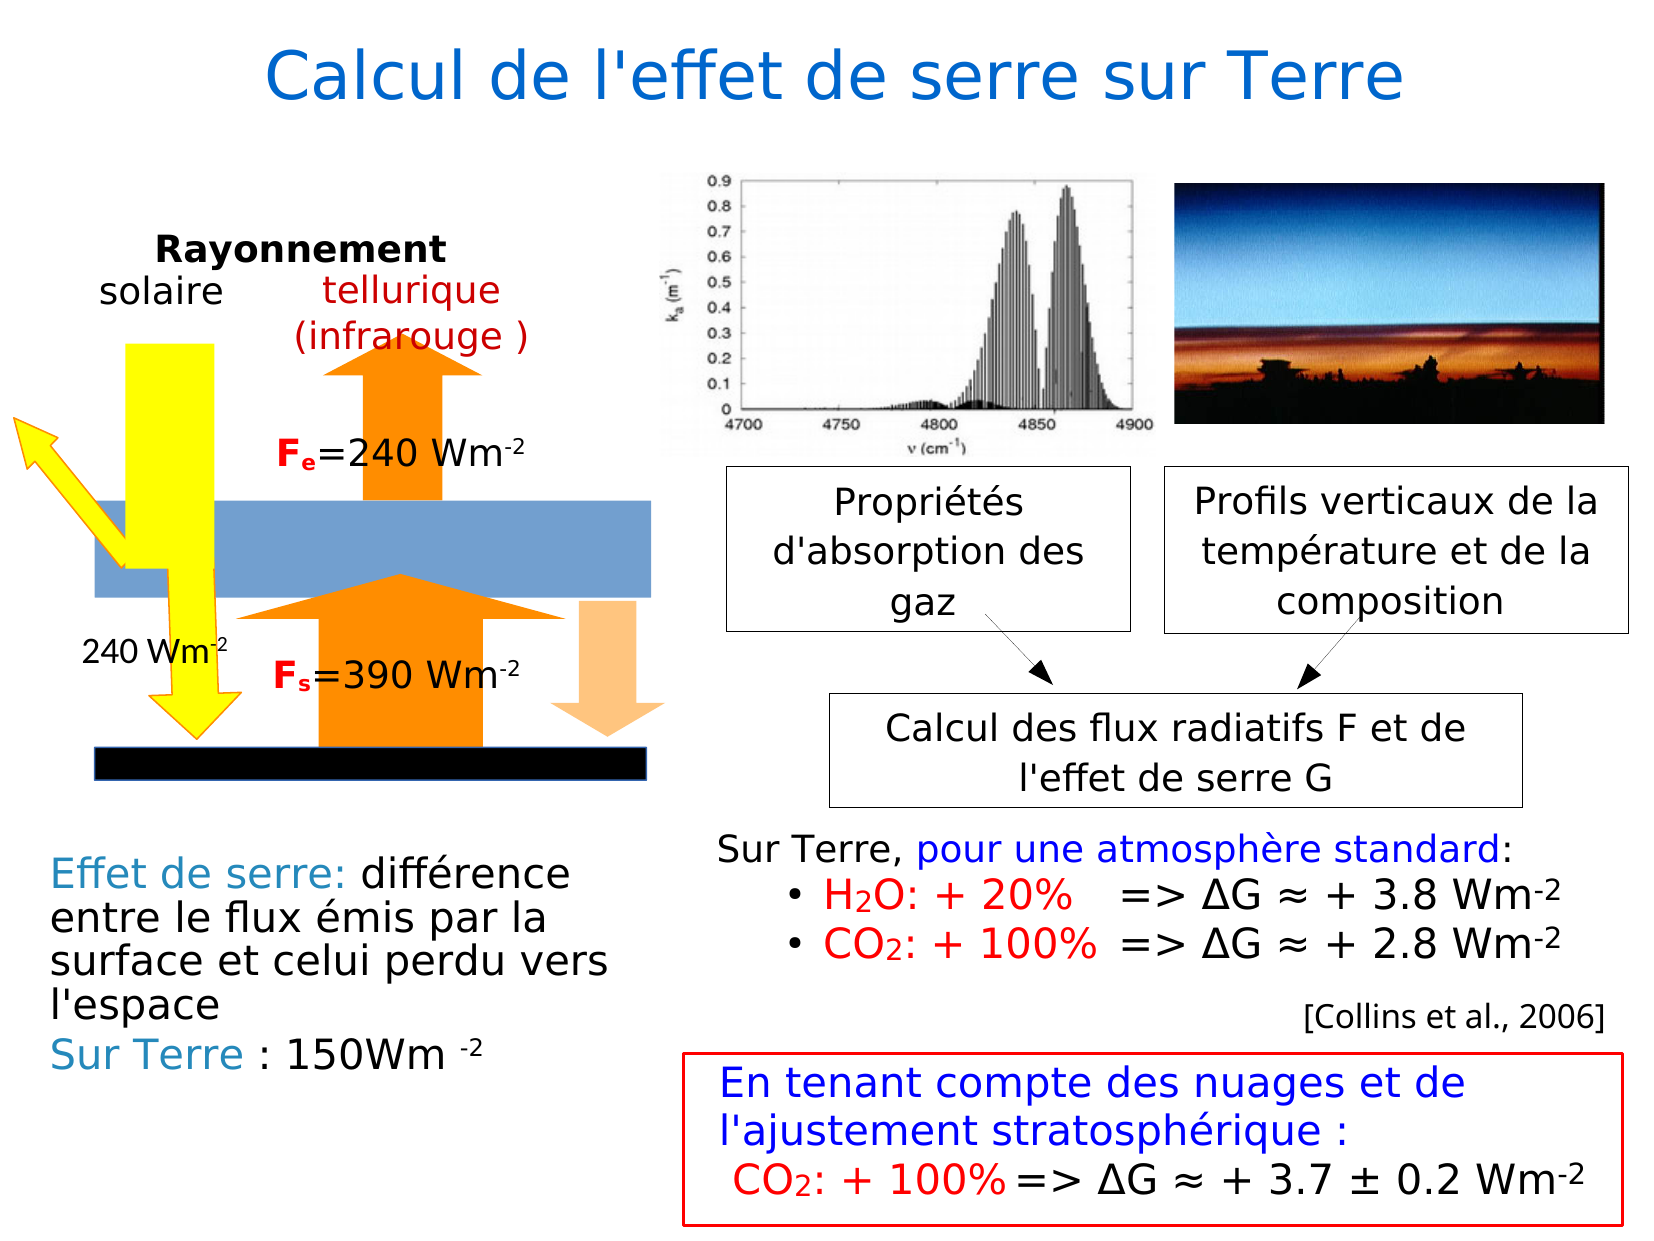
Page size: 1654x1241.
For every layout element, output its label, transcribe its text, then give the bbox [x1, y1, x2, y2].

text_box Effet de serre: différence entre le flux émis par la surface et celui perdu vers l'espace Sur Terre : 150Wm -2 [34, 846, 656, 1161]
text_box En tenant compte des nuages et de l'ajustement stratosphérique : CO2: + 100% => ΔG ≈ + 3.7 ± 0.2 Wm-2 [704, 1055, 1621, 1224]
text_box [549, 600, 666, 737]
text_box solaire [73, 259, 262, 342]
text_box solaire [124, 286, 134, 302]
text_box Calcul des flux radiatifs F et de l'effet de serre G [829, 693, 1523, 808]
text_box [155, 702, 233, 740]
text_box 240 Wm-2 [66, 618, 341, 702]
text_box En tenant compte des nuages et de l'ajustement stratosphérique : CO2: + 100% => ΔG ≈ + 3.7 ± 0.2 Wm-2 [704, 1051, 1654, 1233]
text_box [Collins et al., 2006] [1205, 985, 1622, 1043]
text_box [378, 342, 386, 347]
text_box [94, 720, 647, 781]
text_box Rayonnement [131, 217, 484, 299]
text_box Fe=240 Wm-2 [261, 415, 584, 498]
text_box Calcul de l'effet de serre sur Terre [47, 29, 1600, 123]
text_box Fs=390 Wm-2 [257, 637, 544, 720]
text_box [322, 341, 483, 415]
picture [659, 172, 1156, 457]
text_box tellurique (infrarouge ) [268, 259, 555, 341]
text_box Profils verticaux de la température et de la composition [1164, 466, 1629, 634]
text_box Propriétés d'absorption des gaz [726, 466, 1131, 632]
text_box Sur Terre, pour une atmosphère standard: H2O: + 20% => ΔG ≈ + 3.8 Wm-2 CO2: + 100% => ΔG ≈ + 2.8 Wm-2 [701, 820, 1654, 1009]
picture [1174, 183, 1605, 424]
text_box [415, 341, 425, 347]
text_box [13, 343, 652, 637]
